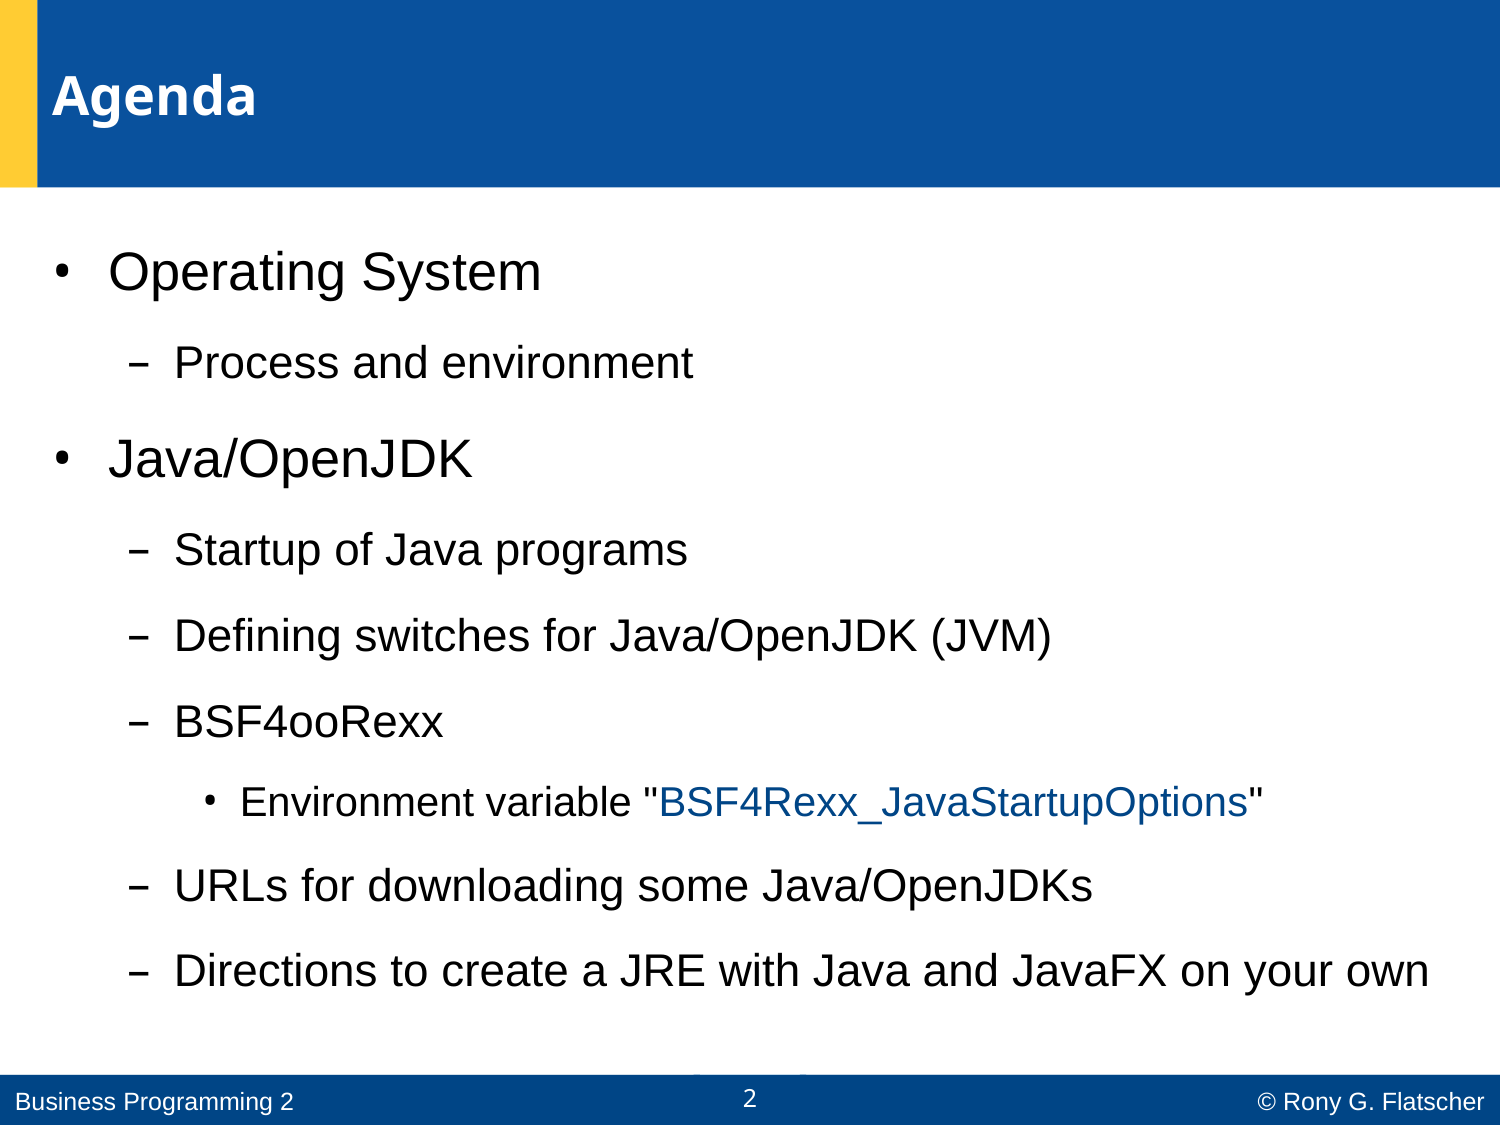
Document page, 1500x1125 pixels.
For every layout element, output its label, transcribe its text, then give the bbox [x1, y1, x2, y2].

title Agenda [37, 0, 1500, 188]
list Operating System Process and environment Java/OpenJDK Startup of Java programs Defining switches for Java/OpenJDK (JVM) BSF4ooRexx Environment variable "BSF4Rexx_JavaStartupOptions" URLs for downloading some Java/OpenJDKs Directions to create a JRE with Java and JavaFX on your own [37, 212, 1500, 1051]
